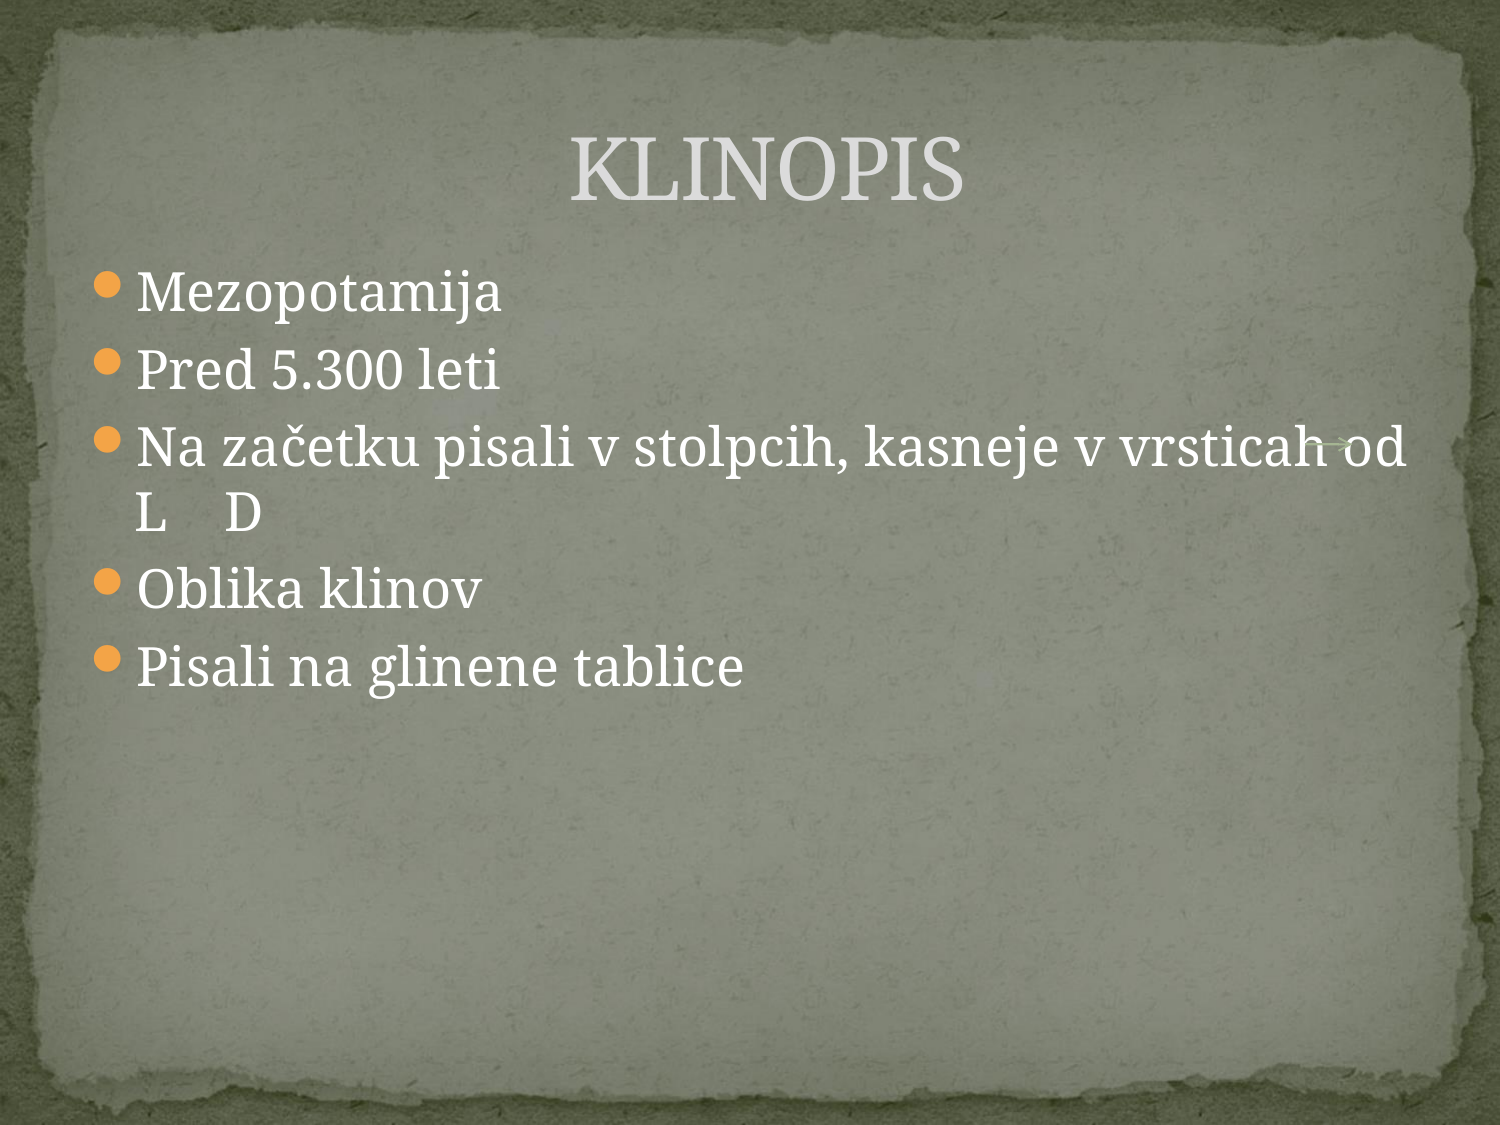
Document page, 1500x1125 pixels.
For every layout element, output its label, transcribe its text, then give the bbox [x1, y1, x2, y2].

picture [0, 0, 1500, 1125]
title KLINOPIS [75, 24, 1425, 225]
list Mezopotamija Pred 5.300 leti Na začetku pisali v stolpcih, kasneje v vrsticah od L D Oblika klinov Pisali na glinene tablice [75, 249, 1447, 1000]
